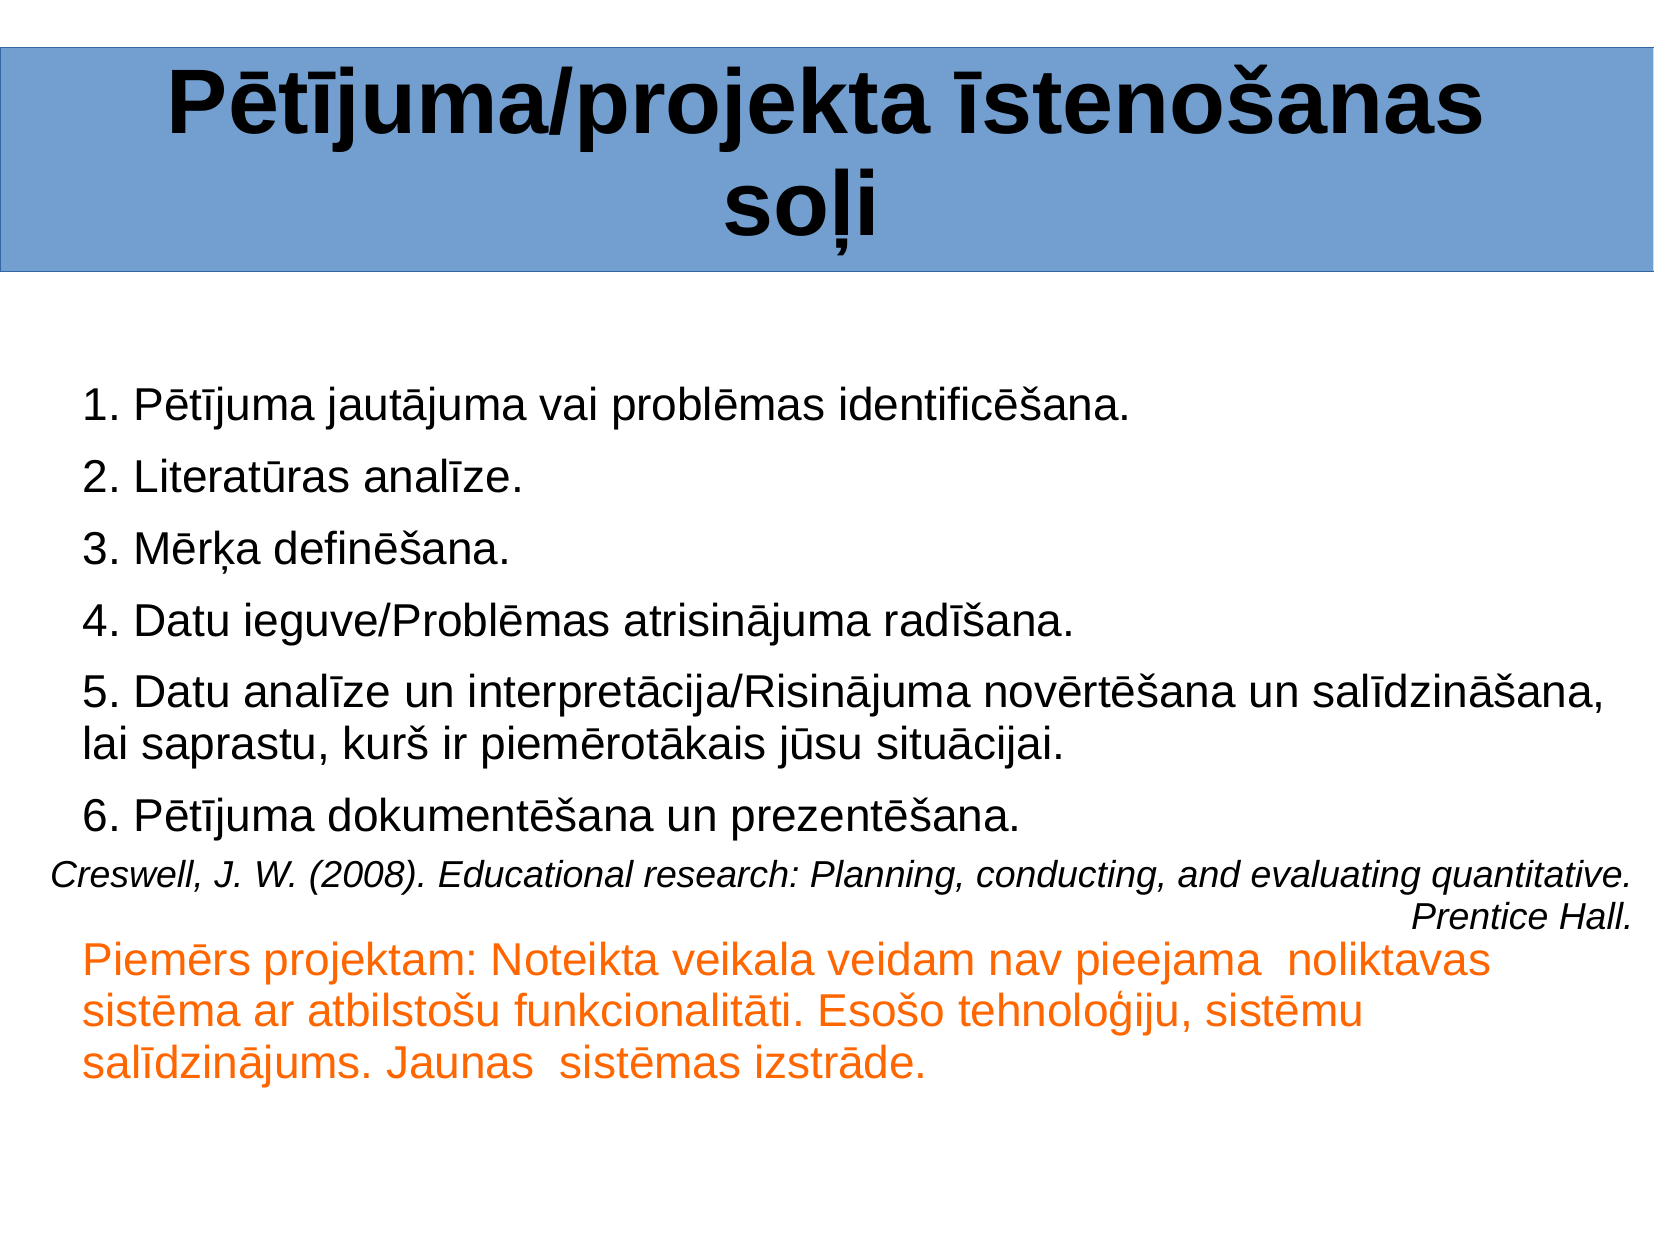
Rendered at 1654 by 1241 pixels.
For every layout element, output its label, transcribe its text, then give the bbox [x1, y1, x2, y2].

title Pētījuma/projekta īstenošanas soļi [82, 49, 1571, 257]
text_box [0, 47, 1654, 272]
text_box Creswell, J. W. (2008). Educational research: Planning, conducting, and evaluating quantitative. Prentice Hall. [35, 846, 1649, 945]
list 1. Pētījuma jautājuma vai problēmas identificēšana. 2. Literatūras analīze. 3. Mērķa definēšana. 4. Datu ieguve/Problēmas atrisinājuma radīšana. 5. Datu analīze un interpretācija/Risinājuma novērtēšana un salīdzināšana, lai saprastu, kurš ir piemērotākais jūsu situācijai. 6. Pētījuma dokumentēšana un prezentēšana. Piemērs projektam: Noteikta veikala veidam nav pieejama noliktavas sistēma ar atbilstošu funkcionalitāti. Esošo tehnoloģiju, sistēmu salīdzinājums. Jaunas sistēmas izstrāde. [82, 378, 1619, 846]
list 1. Pētījuma jautājuma vai problēmas identificēšana. 2. Literatūras analīze. 3. Mērķa definēšana. 4. Datu ieguve/Problēmas atrisinājuma radīšana. 5. Datu analīze un interpretācija/Risinājuma novērtēšana un salīdzināšana, lai saprastu, kurš ir piemērotākais jūsu situācijai. 6. Pētījuma dokumentēšana un prezentēšana. Piemērs projektam: Noteikta veikala veidam nav pieejama noliktavas sistēma ar atbilstošu funkcionalitāti. Esošo tehnoloģiju, sistēmu salīdzinājums. Jaunas sistēmas izstrāde. [82, 945, 1619, 1099]
